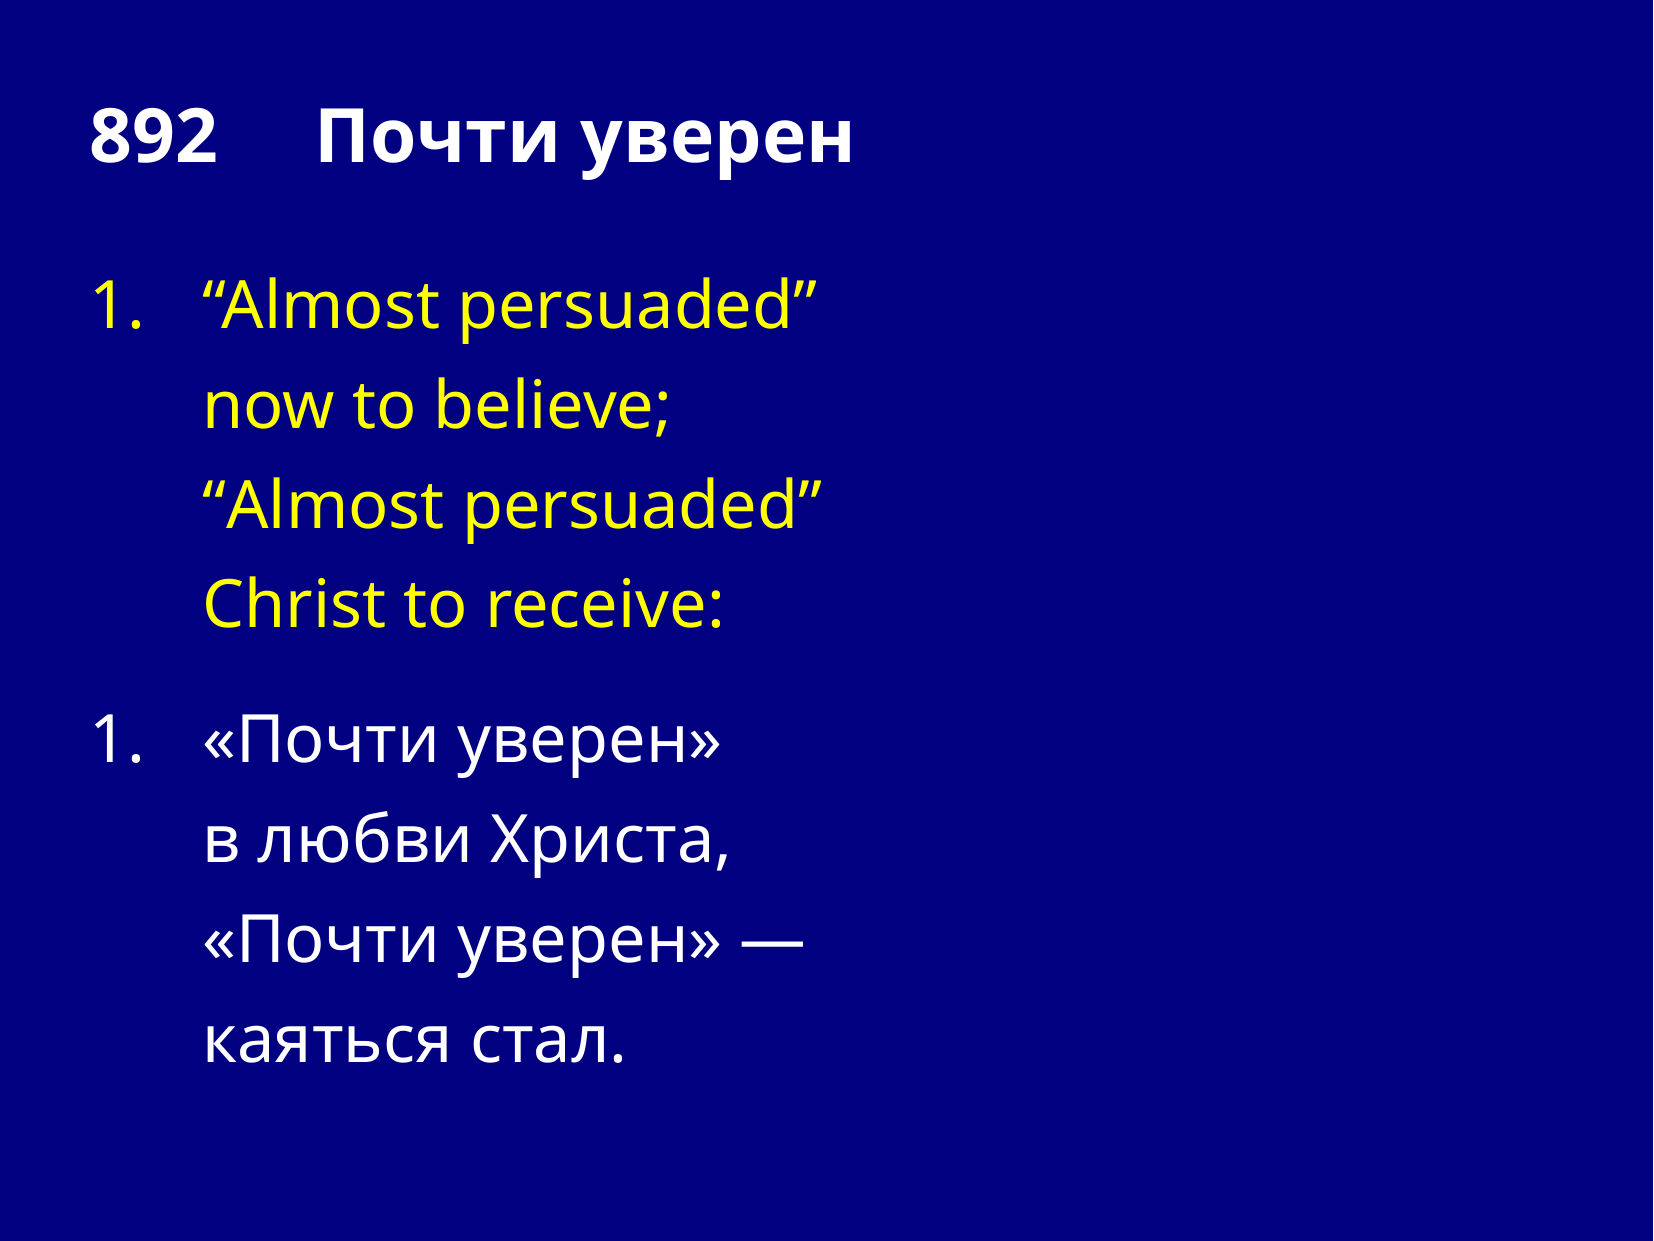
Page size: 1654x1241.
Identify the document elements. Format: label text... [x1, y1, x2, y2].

text_box 892 Почти уверен [75, 75, 1576, 188]
text_box 1. «Почти уверен» в любви Христа, «Почти уверен» — каяться стал. [75, 675, 1576, 1163]
text_box 1. “Almost persuaded” now to believe; “Almost persuaded” Christ to receive: [75, 188, 1576, 638]
